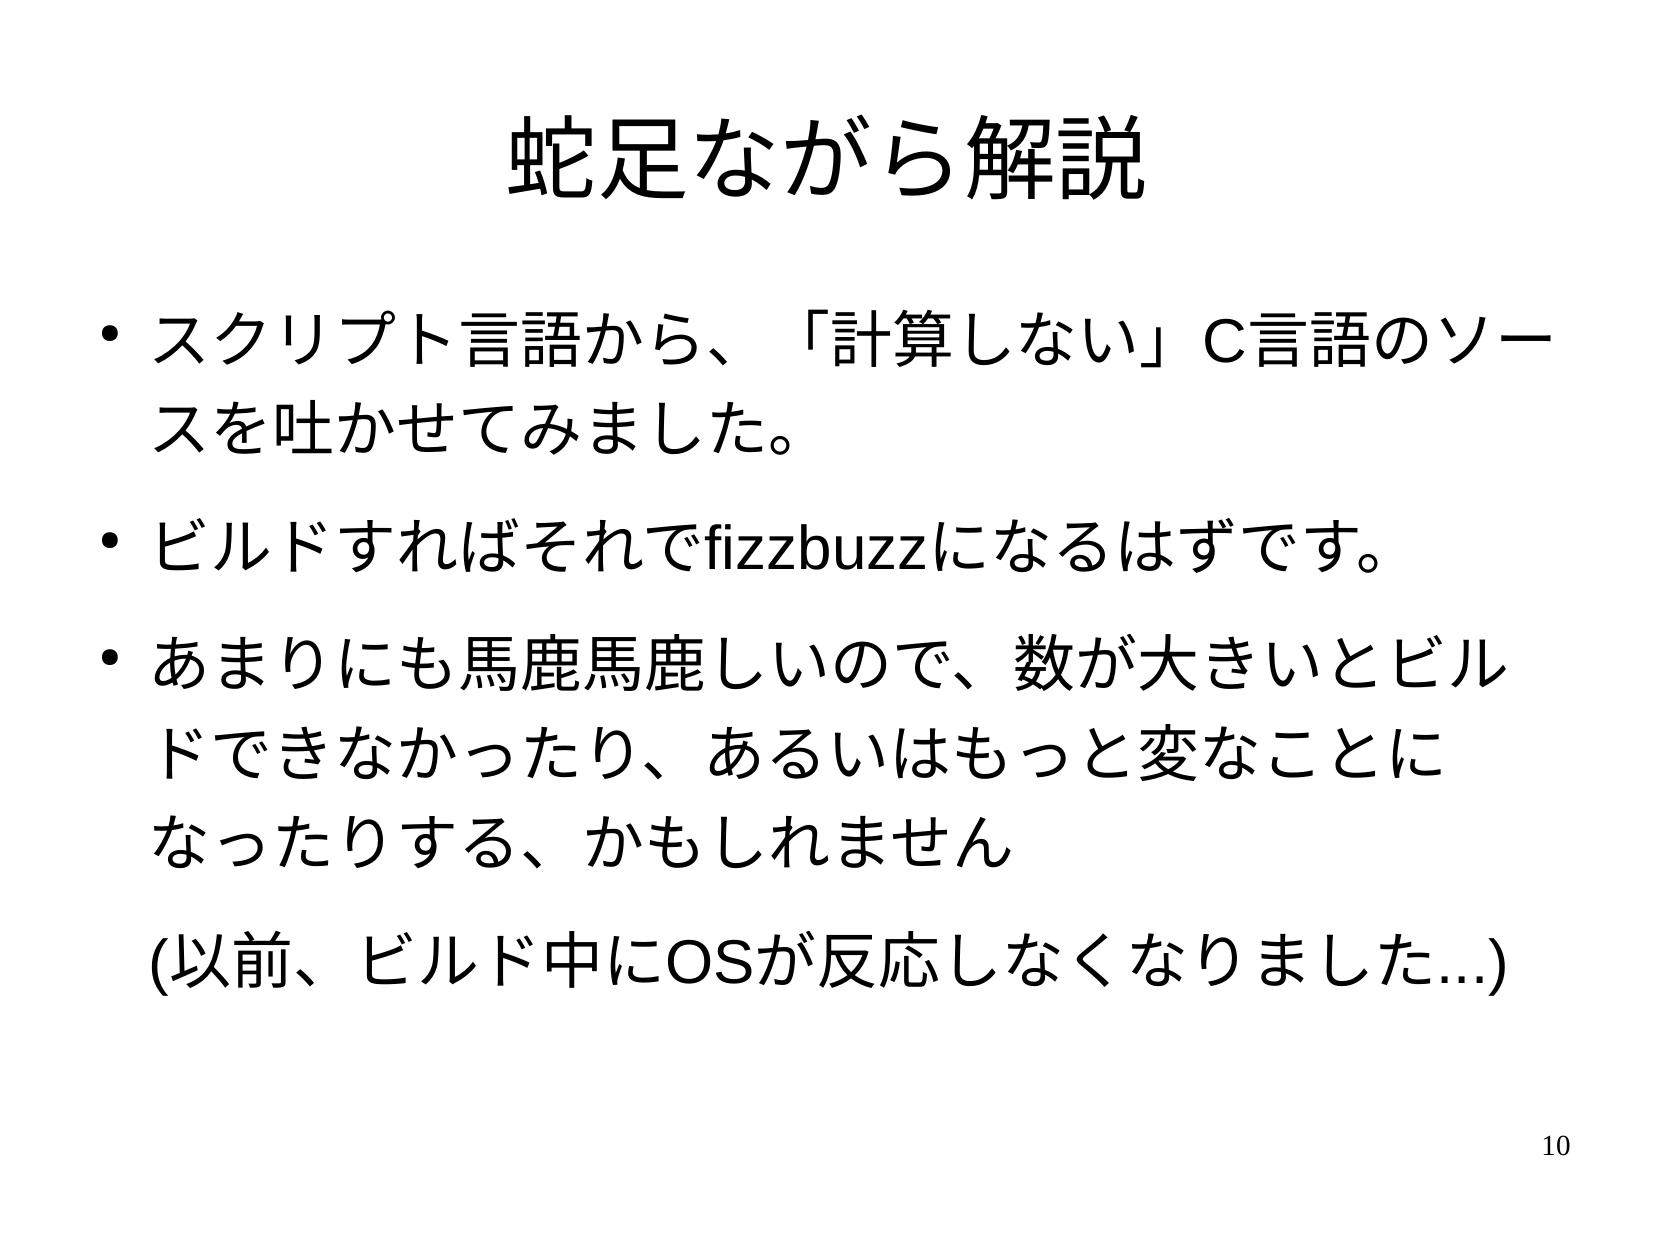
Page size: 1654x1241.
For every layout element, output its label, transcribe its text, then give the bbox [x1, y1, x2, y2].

title 蛇足ながら解説 [82, 49, 1571, 257]
list スクリプト言語から、「計算しない」C言語のソースを吐かせてみました。 ビルドすればそれでfizzbuzzになるはずです。 あまりにも馬鹿馬鹿しいので、数が大きいとビルドできなかったり、あるいはもっと変なことになったりする、かもしれません (以前、ビルド中にOSが反応しなくなりました...) [82, 290, 1571, 1010]
